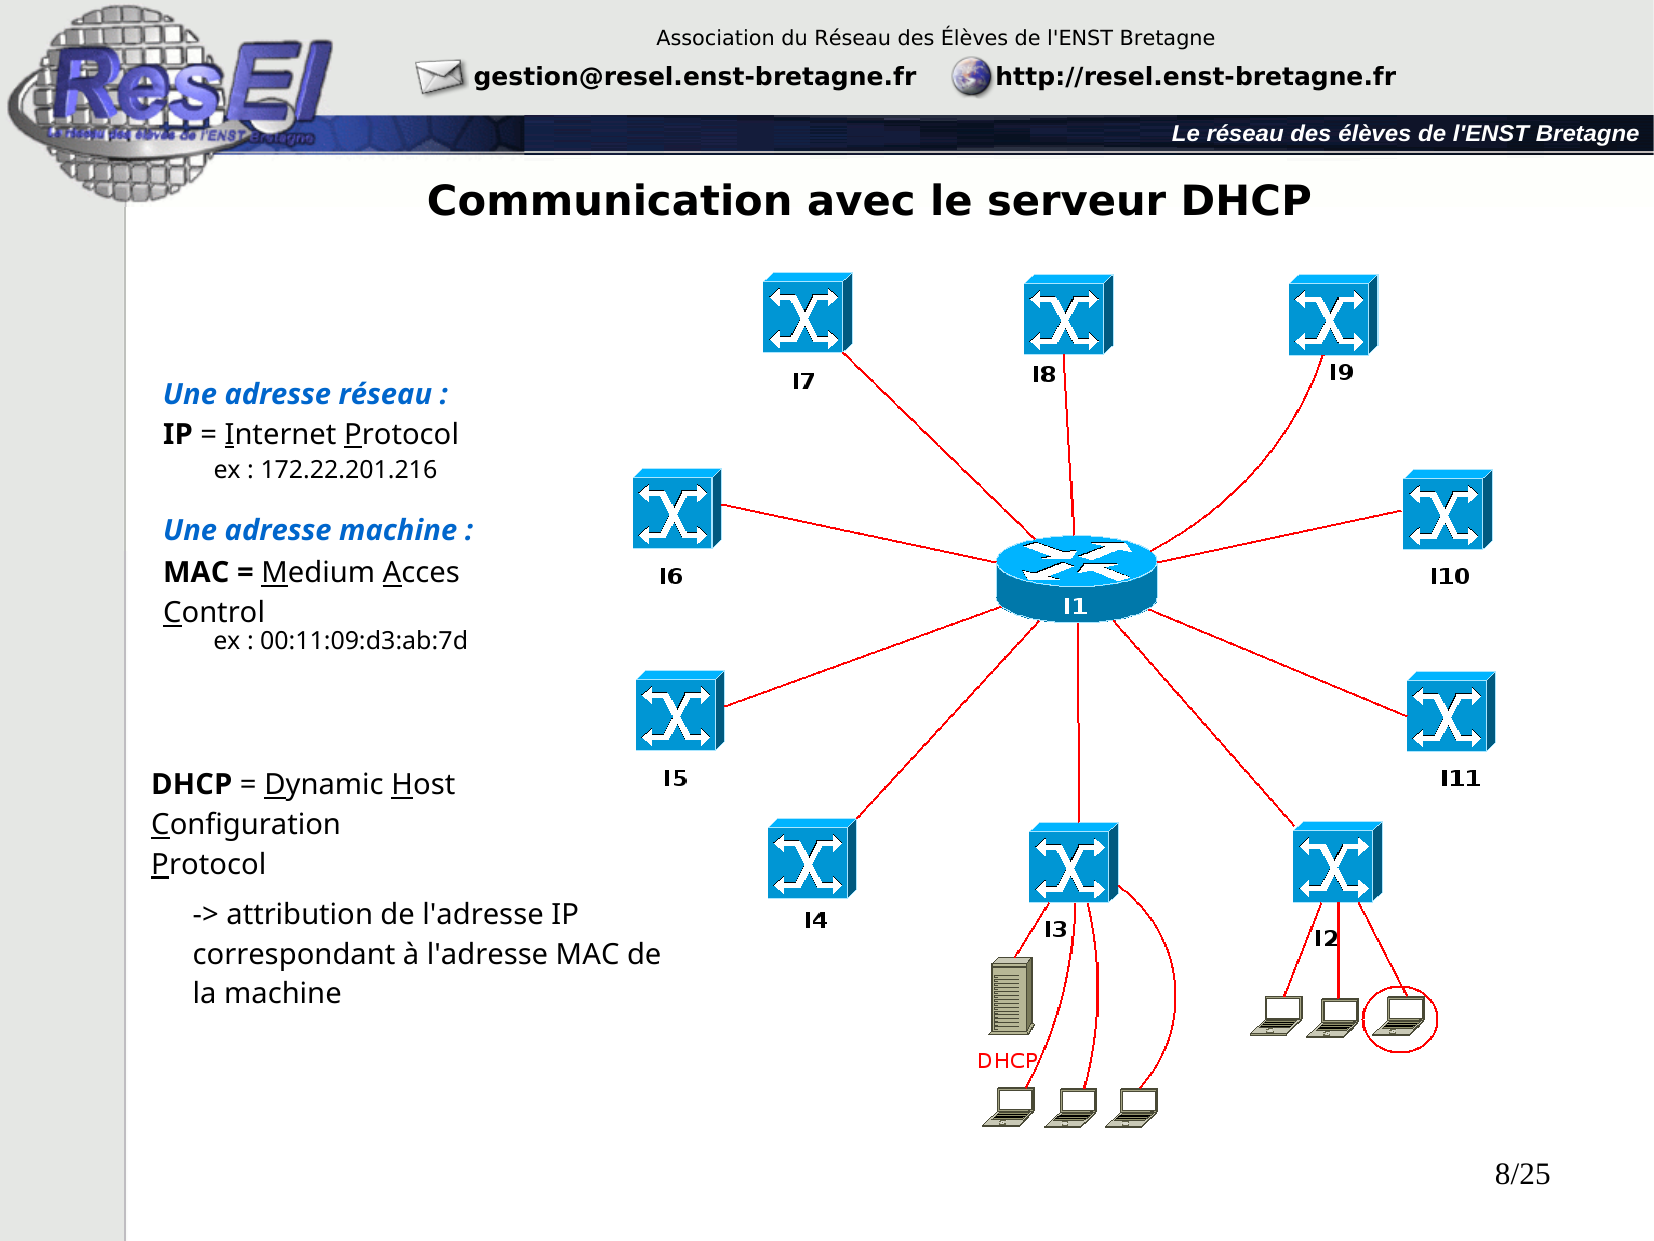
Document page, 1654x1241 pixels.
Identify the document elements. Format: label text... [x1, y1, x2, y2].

text_box ex : 172.22.201.216 [213, 451, 519, 483]
text_box DHCP = Dynamic Host Configuration Protocol [151, 763, 458, 871]
text_box IP = Internet Protocol [163, 412, 500, 449]
text_box Une adresse réseau : [162, 373, 518, 410]
text_box MAC = Medium Acces Control [163, 551, 500, 624]
text_box -> attribution de l'adresse IP correspondant à l'adresse MAC de la machine [192, 893, 676, 1001]
text_box Une adresse machine : [163, 509, 546, 546]
text_box ex : 00:11:09:d3:ab:7d [213, 623, 519, 654]
text_box Communication avec le serveur DHCP [426, 177, 1313, 226]
picture [0, 0, 1654, 1241]
picture [772, 290, 837, 346]
picture [633, 272, 1498, 1138]
picture [641, 486, 705, 542]
